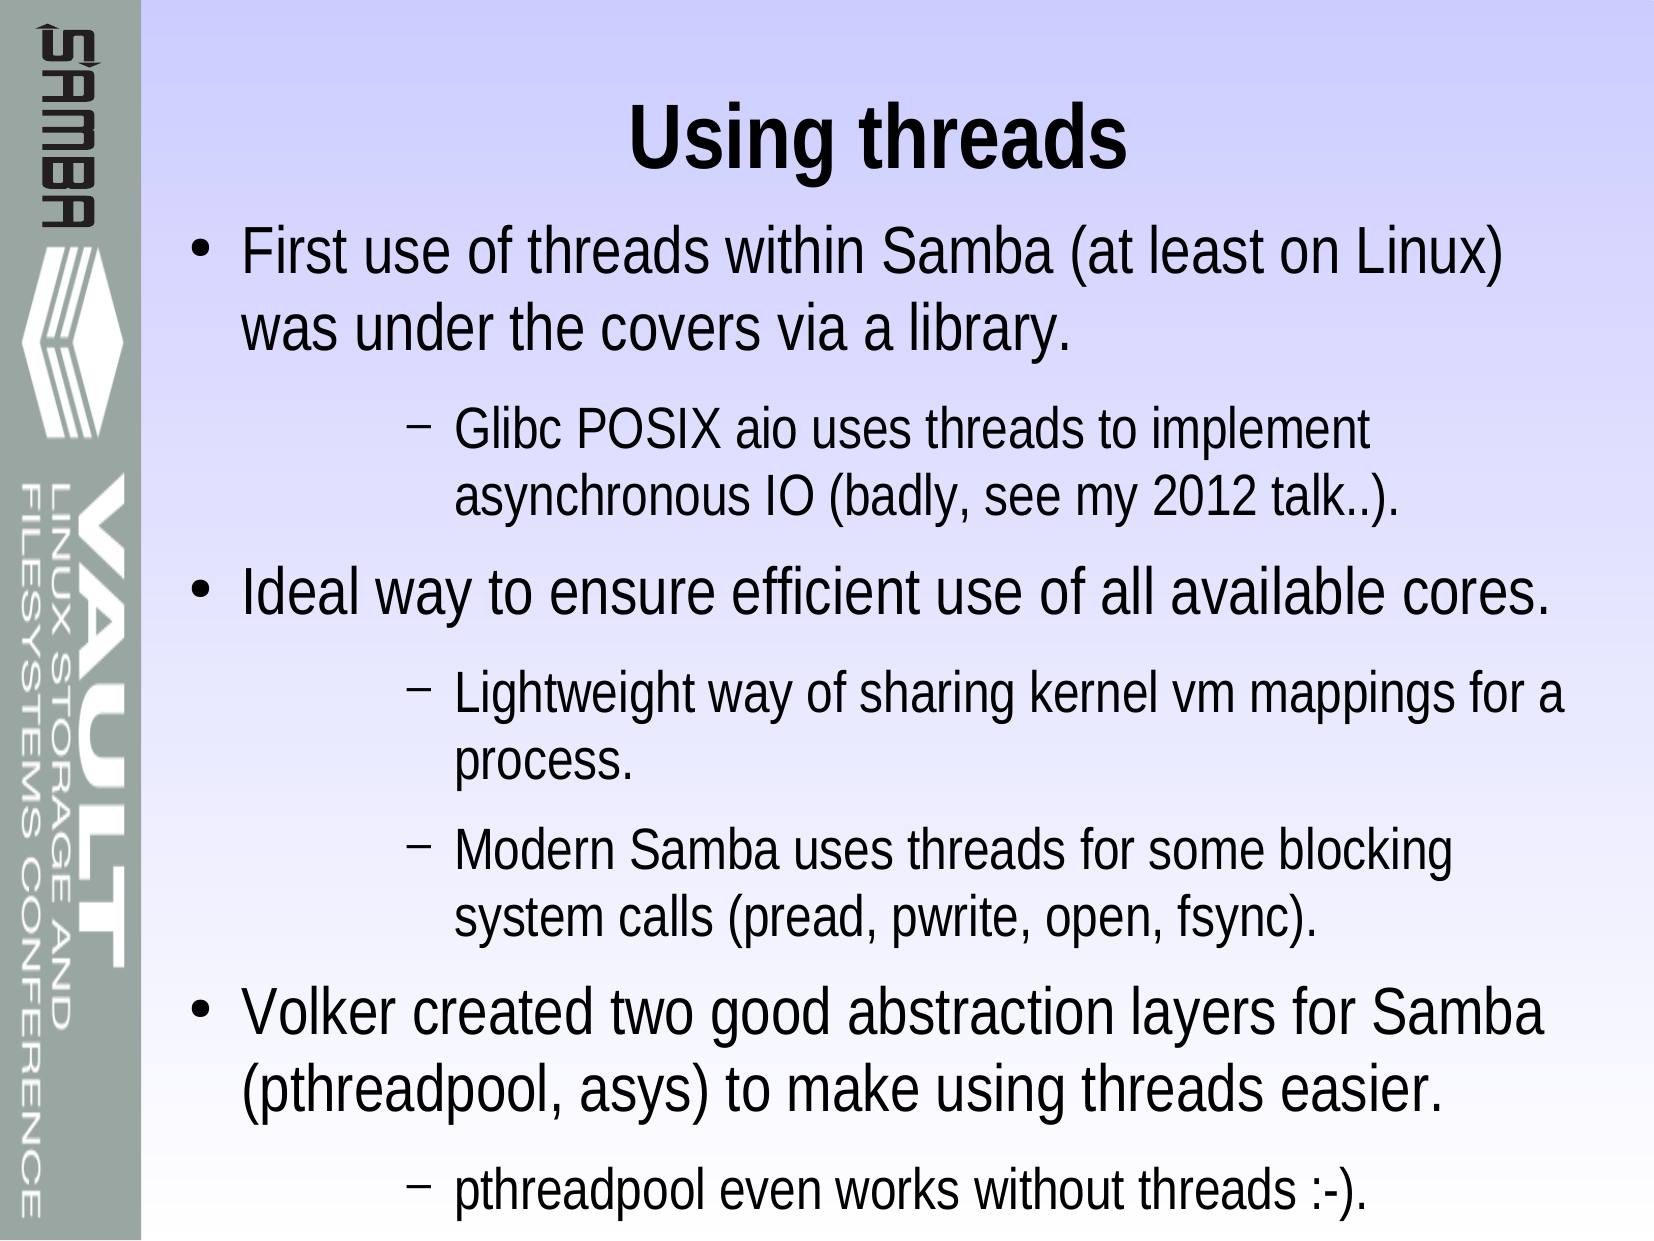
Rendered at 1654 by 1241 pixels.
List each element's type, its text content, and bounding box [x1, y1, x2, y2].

picture [0, 241, 145, 1225]
list First use of threads within Samba (at least on Linux) was under the covers via a library. Glibc POSIX aio uses threads to implement asynchronous IO (badly, see my 2012 talk..). Ideal way to ensure efficient use of all available cores. Lightweight way of sharing kernel vm mappings for a process. Modern Samba uses threads for some blocking system calls (pread, pwrite, open, fsync). Volker created two good abstraction layers for Samba (pthreadpool, asys) to make using threads easier. pthreadpool even works without threads :-). [170, 211, 1583, 1225]
title Using threads [173, 31, 1586, 239]
